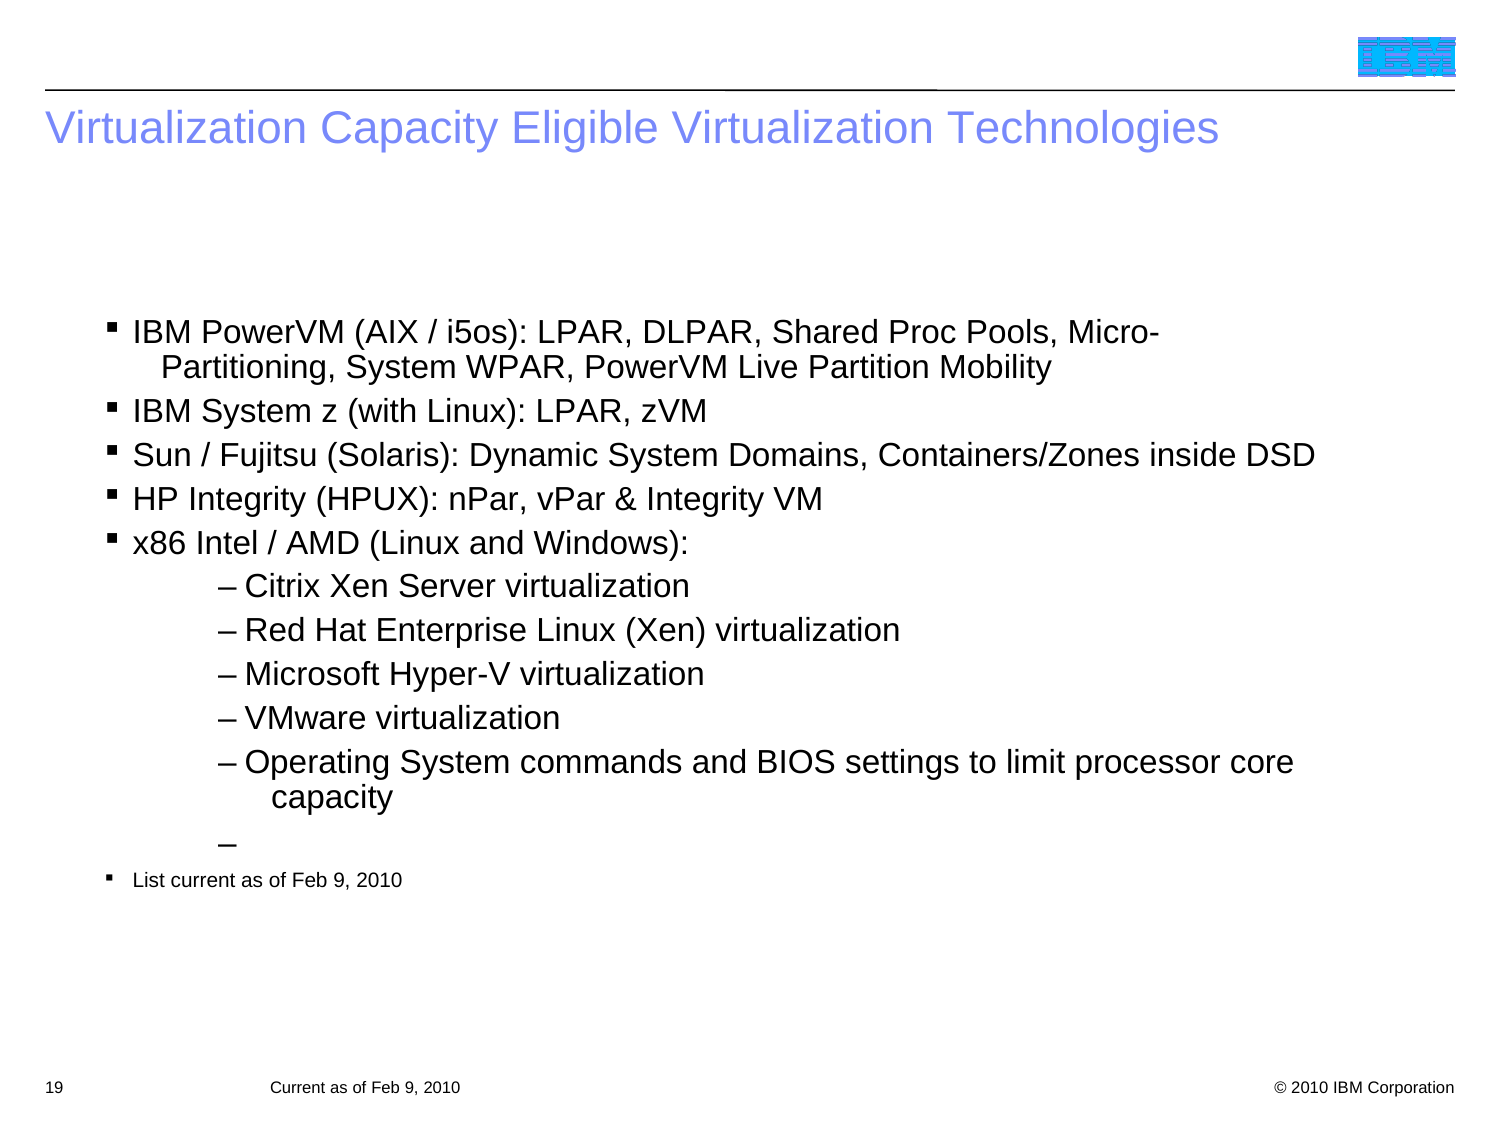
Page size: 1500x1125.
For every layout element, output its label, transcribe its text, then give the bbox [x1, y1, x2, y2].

title Virtualization Capacity Eligible Virtualization Technologies [29, 97, 1456, 203]
list IBM PowerVM (AIX / i5os): LPAR, DLPAR, Shared Proc Pools, Micro-Partitioning, System WPAR, PowerVM Live Partition Mobility IBM System z (with Linux): LPAR, zVM Sun / Fujitsu (Solaris): Dynamic System Domains, Containers/Zones inside DSD HP Integrity (HPUX): nPar, vPar & Integrity VM x86 Intel / AMD (Linux and Windows): Citrix Xen Server virtualization Red Hat Enterprise Linux (Xen) virtualization Microsoft Hyper-V virtualization VMware virtualization Operating System commands and BIOS settings to limit processor core capacity List current as of Feb 9, 2010 [89, 307, 1340, 1043]
